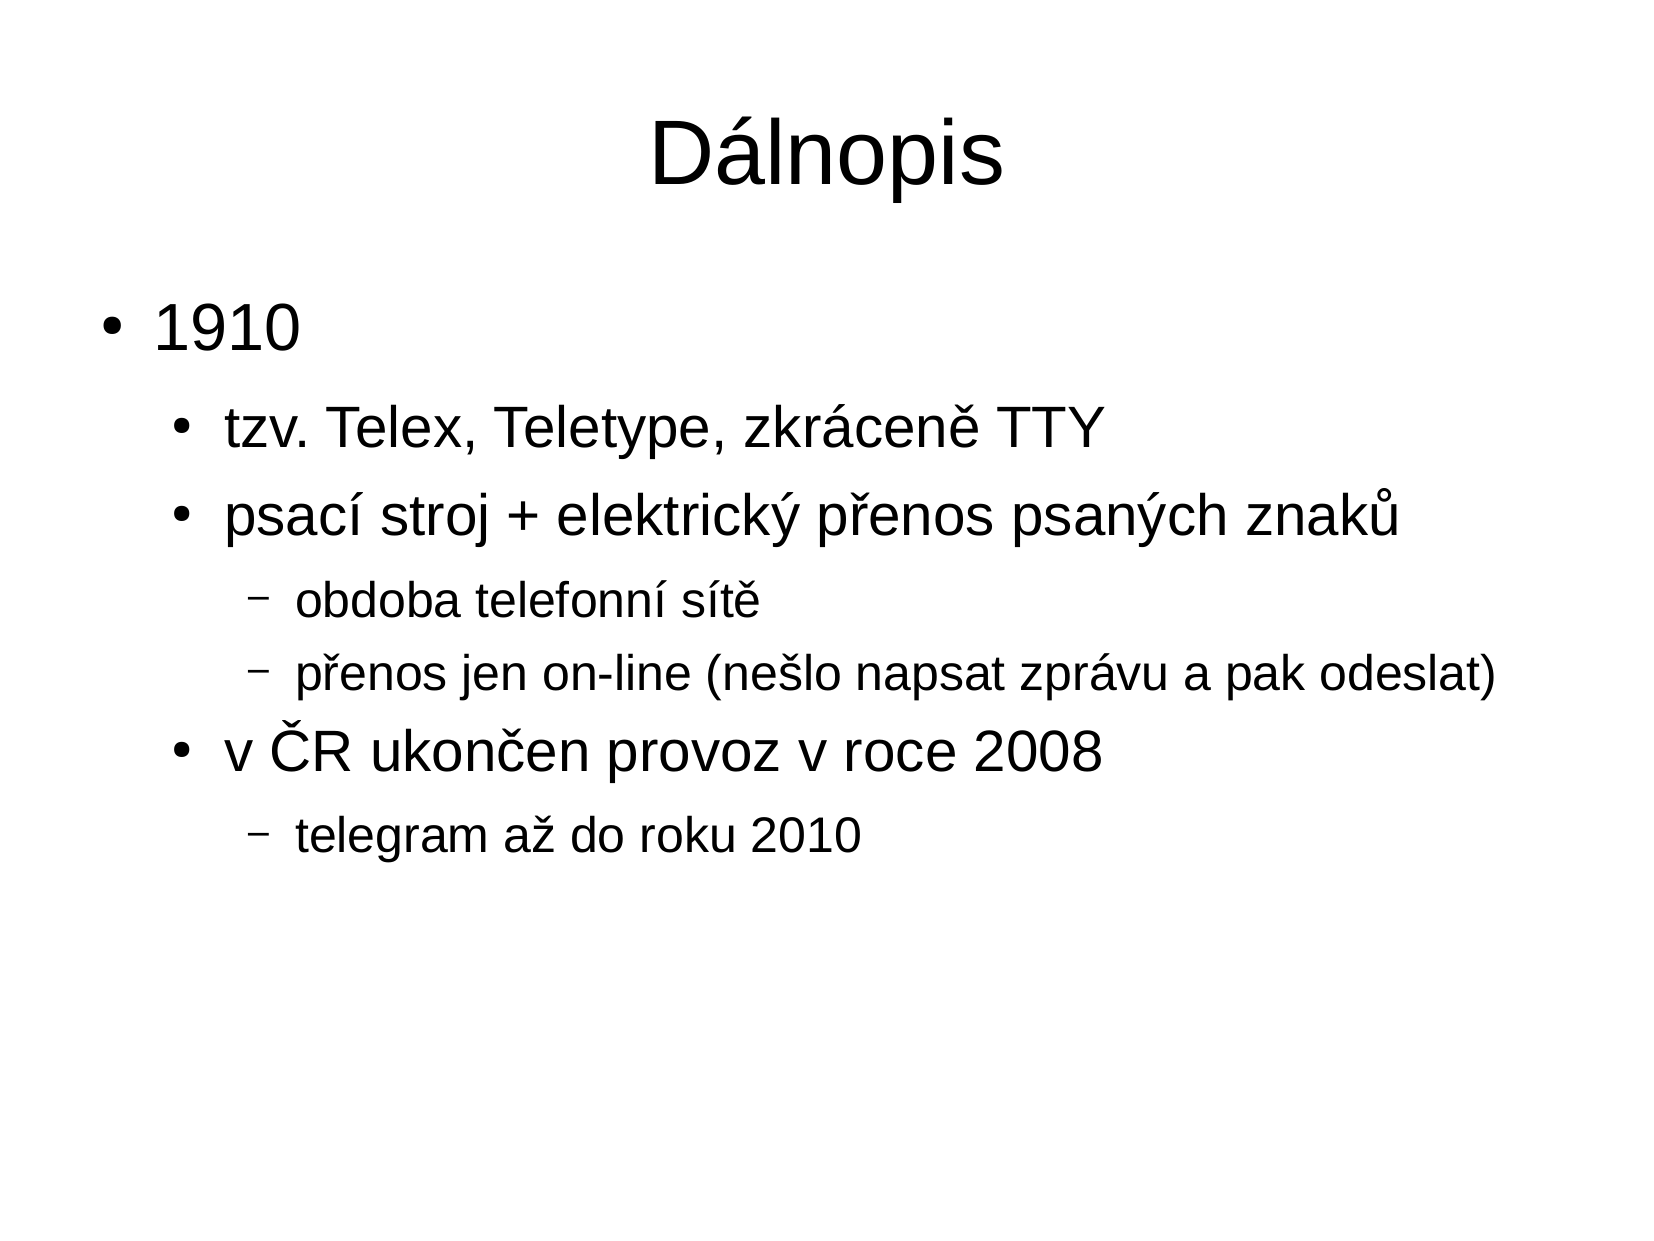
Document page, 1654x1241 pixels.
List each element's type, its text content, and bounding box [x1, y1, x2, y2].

title Dálnopis [82, 49, 1571, 257]
list 1910 tzv. Telex, Teletype, zkráceně TTY psací stroj + elektrický přenos psaných znaků obdoba telefonní sítě přenos jen on-line (nešlo napsat zprávu a pak odeslat) v ČR ukončen provoz v roce 2008 telegram až do roku 2010 [82, 290, 1571, 1109]
